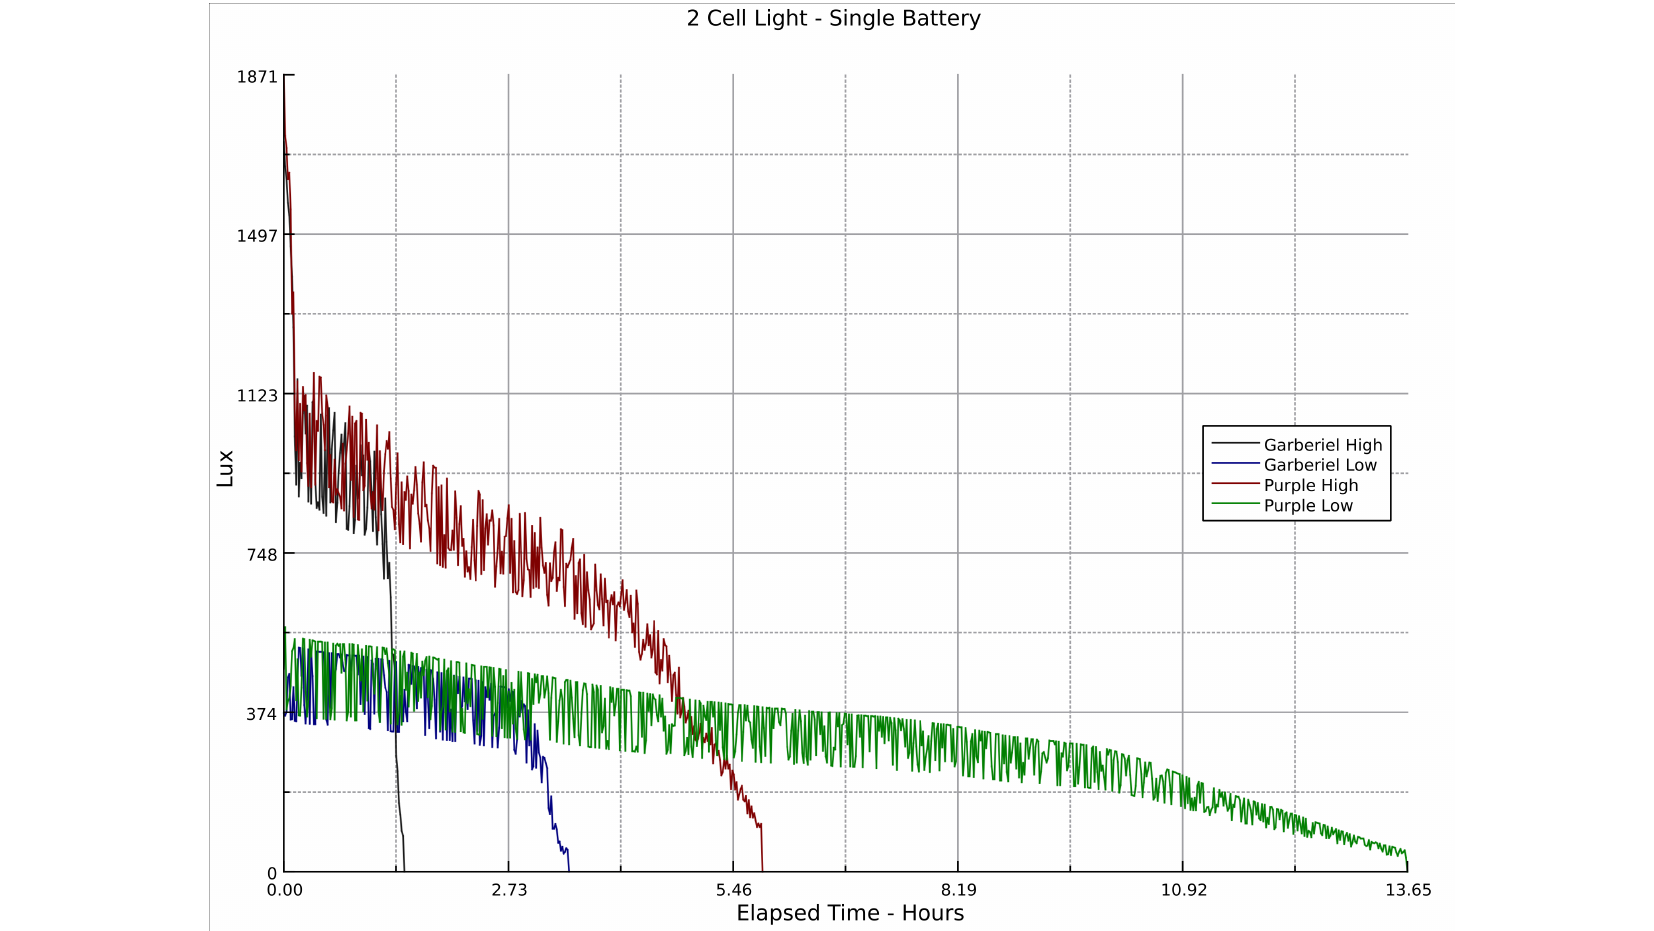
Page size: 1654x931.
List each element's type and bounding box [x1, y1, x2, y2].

picture [209, 3, 1455, 931]
